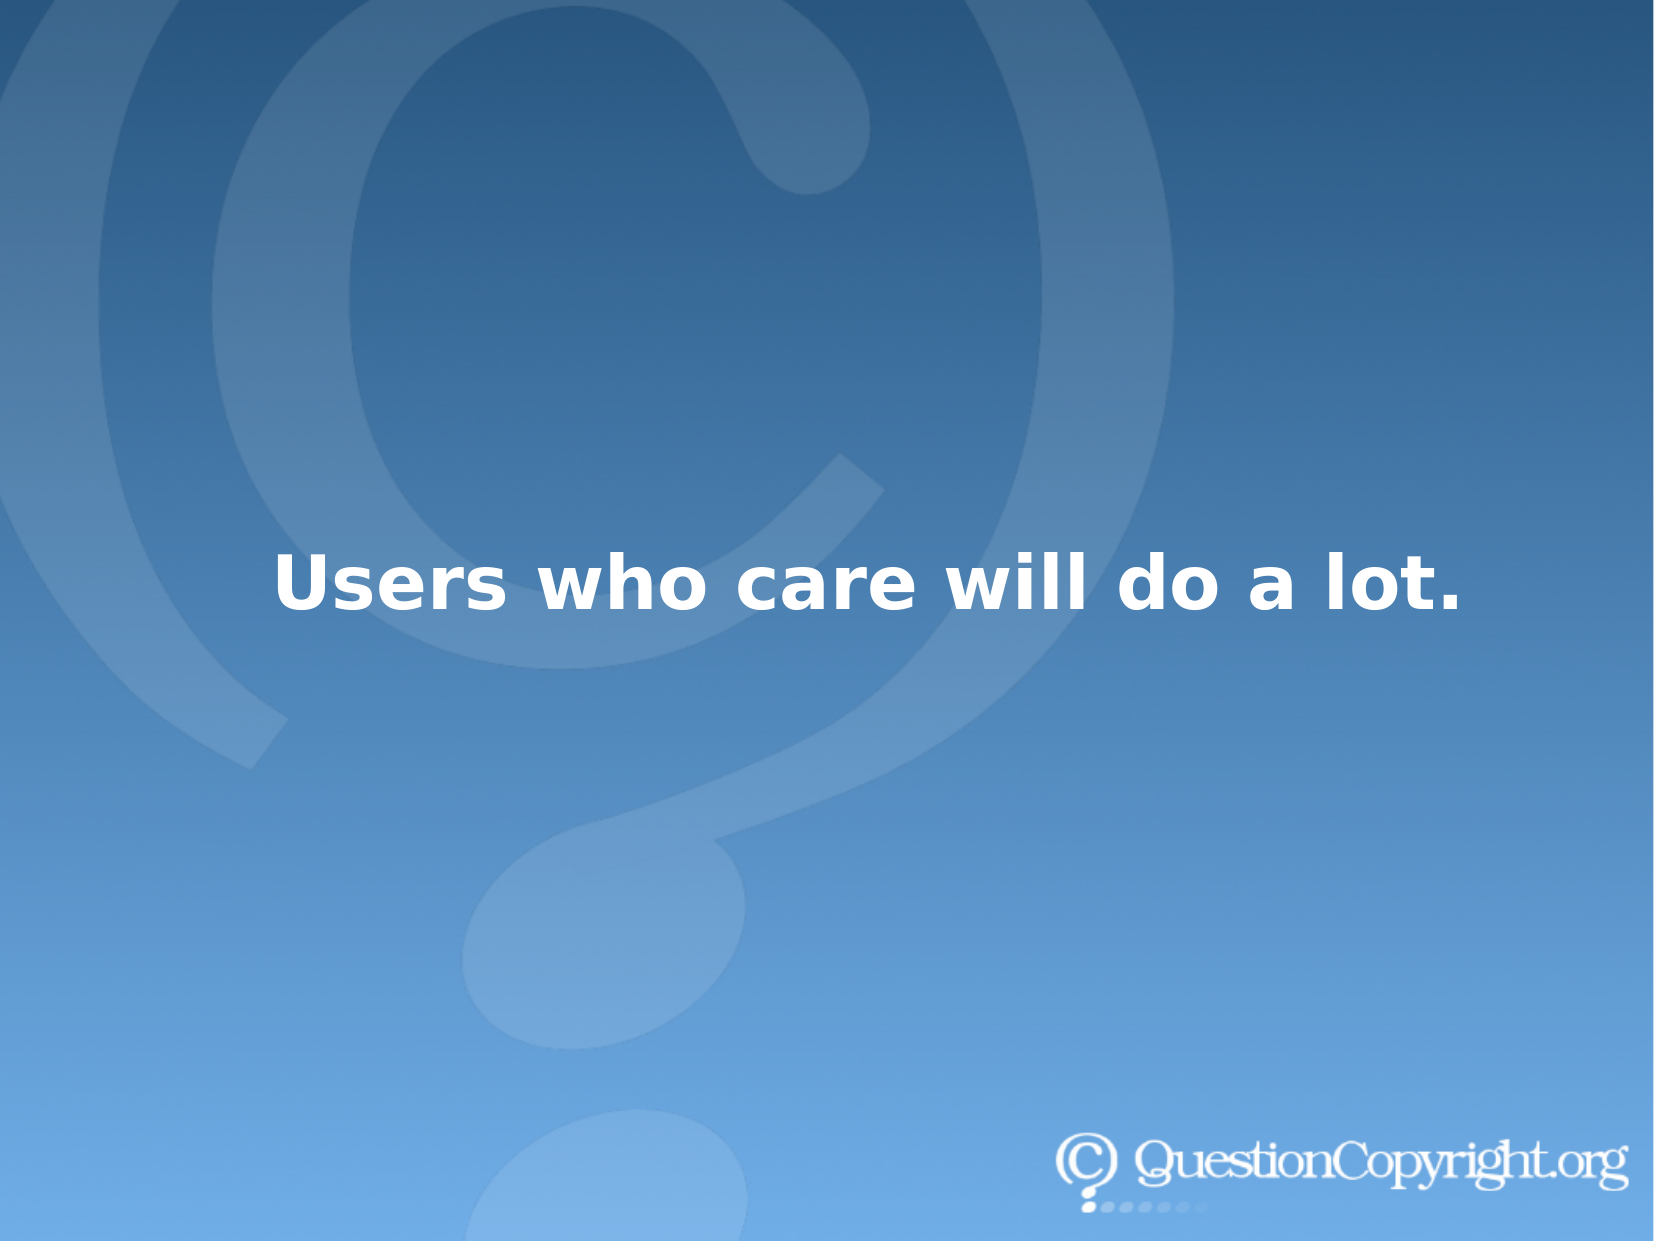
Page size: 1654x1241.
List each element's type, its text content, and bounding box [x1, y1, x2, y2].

picture [0, 0, 1654, 1241]
text_box Users who care will do a lot. [256, 532, 1481, 635]
